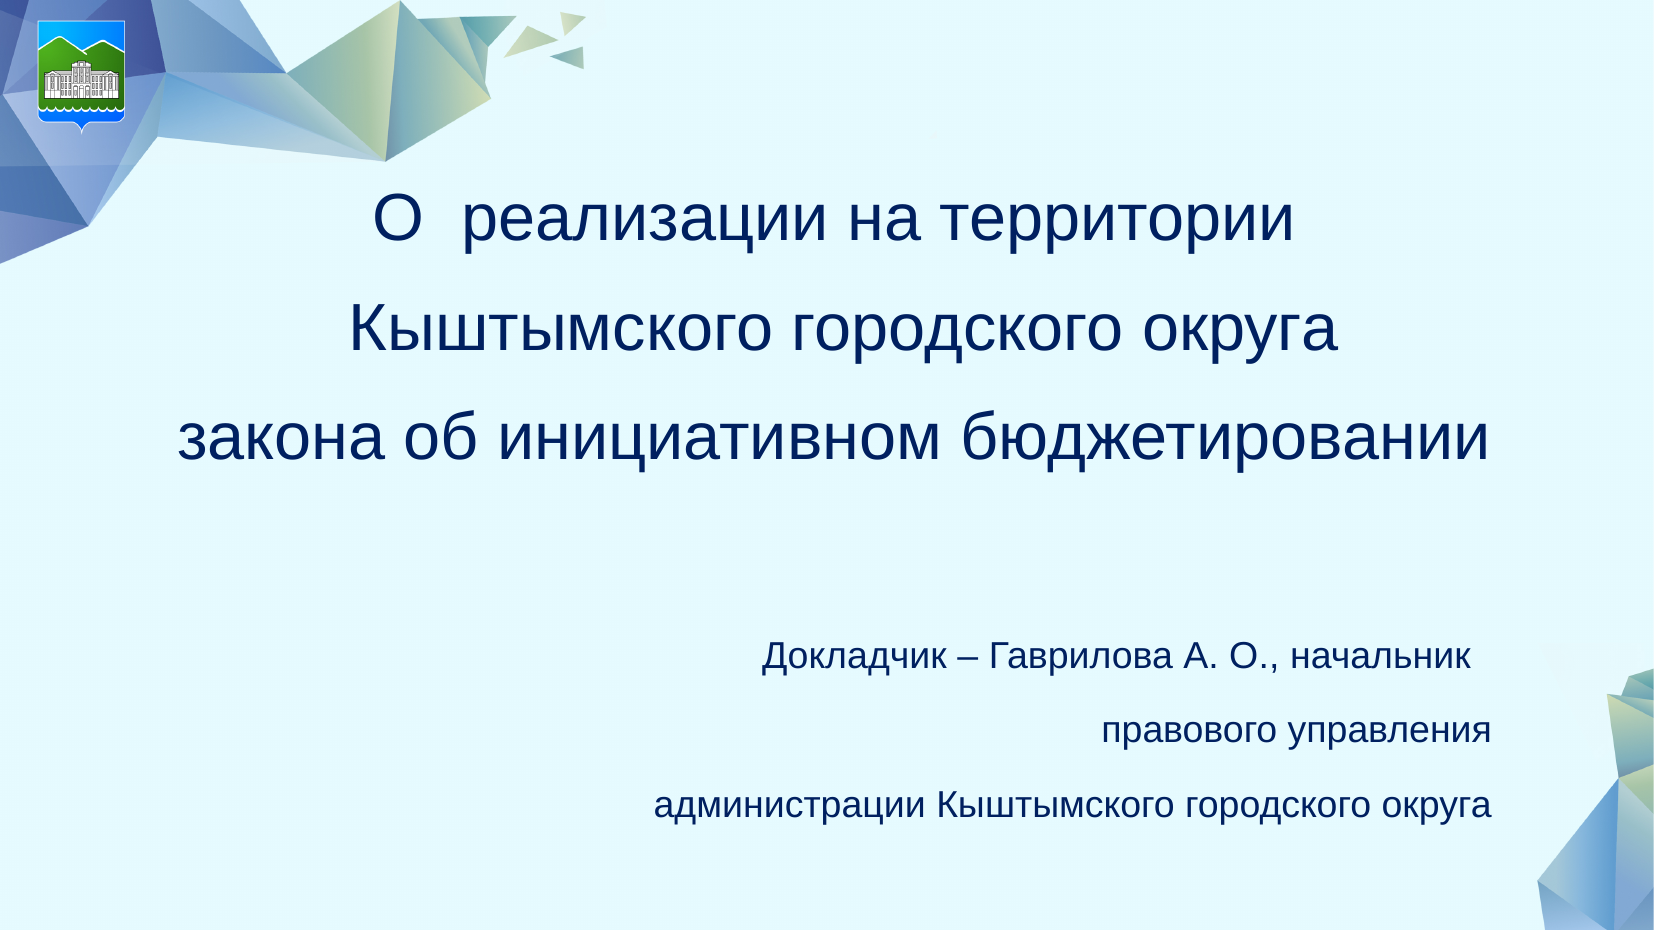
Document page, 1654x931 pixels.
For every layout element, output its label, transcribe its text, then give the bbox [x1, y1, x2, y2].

picture [0, 0, 1654, 931]
subtitle О реализации на территории Кыштымского городского округа закона об инициативном бюджетировании Докладчик – Гаврилова А. О., начальник правового управления администрации Кыштымского городского округа [177, 171, 1527, 828]
